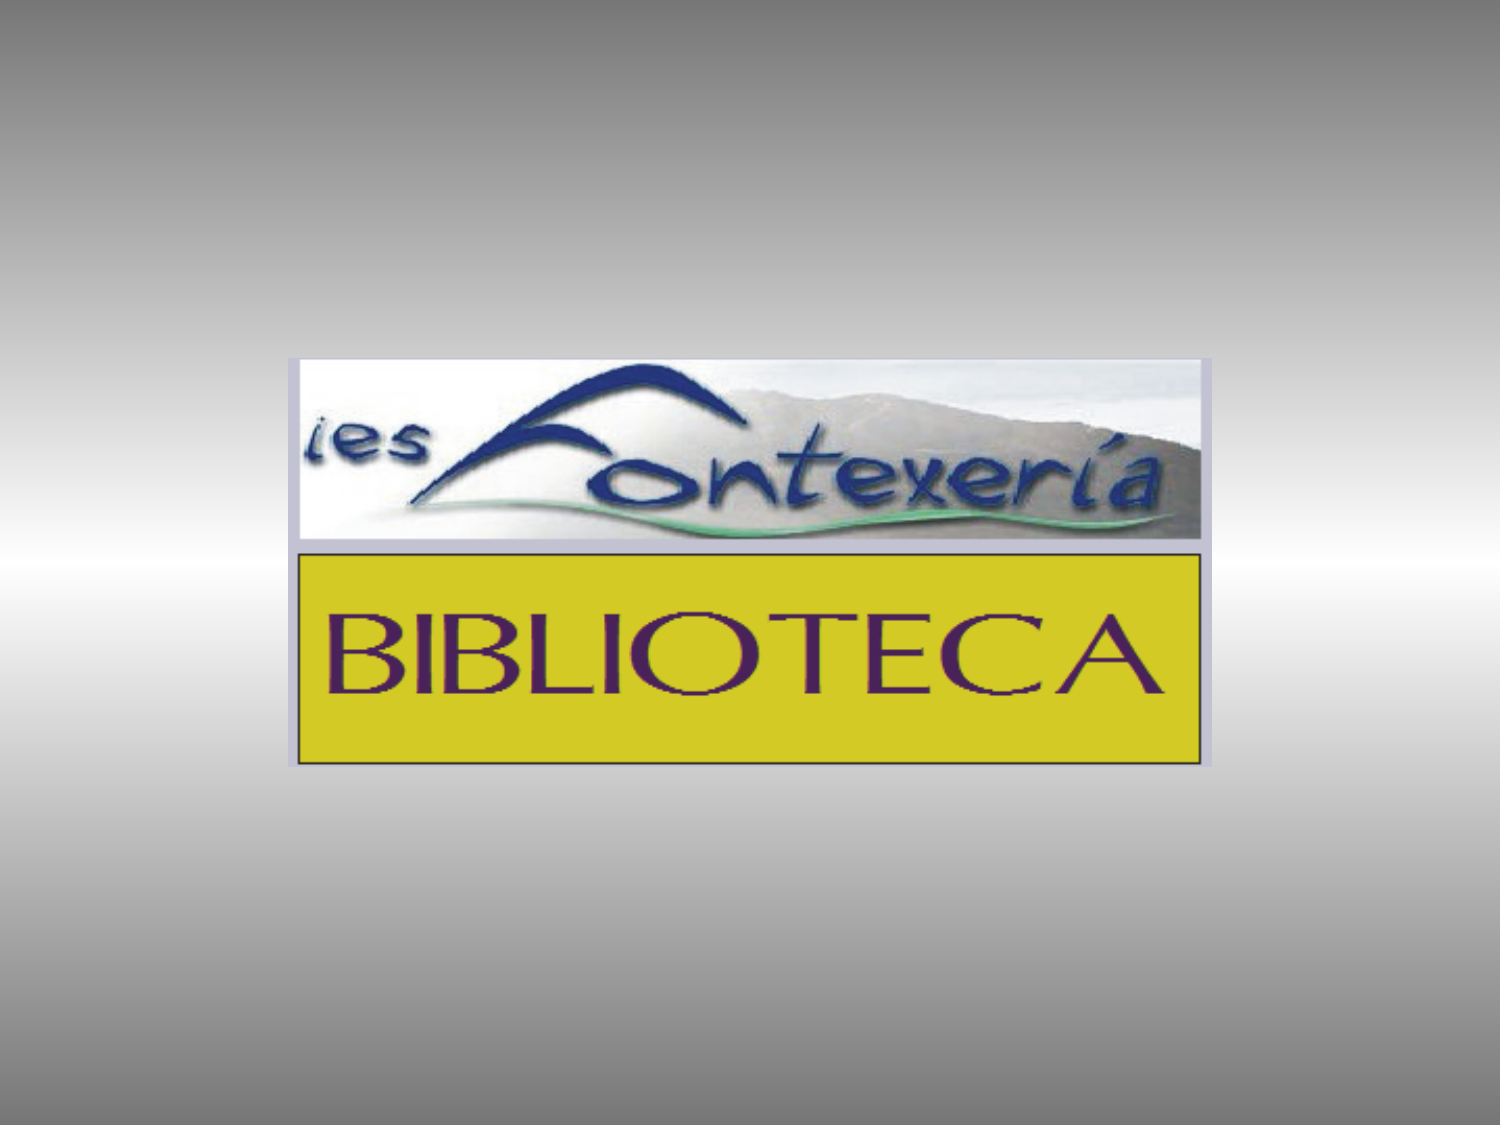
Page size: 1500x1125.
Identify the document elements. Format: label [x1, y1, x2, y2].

picture [288, 358, 1212, 767]
